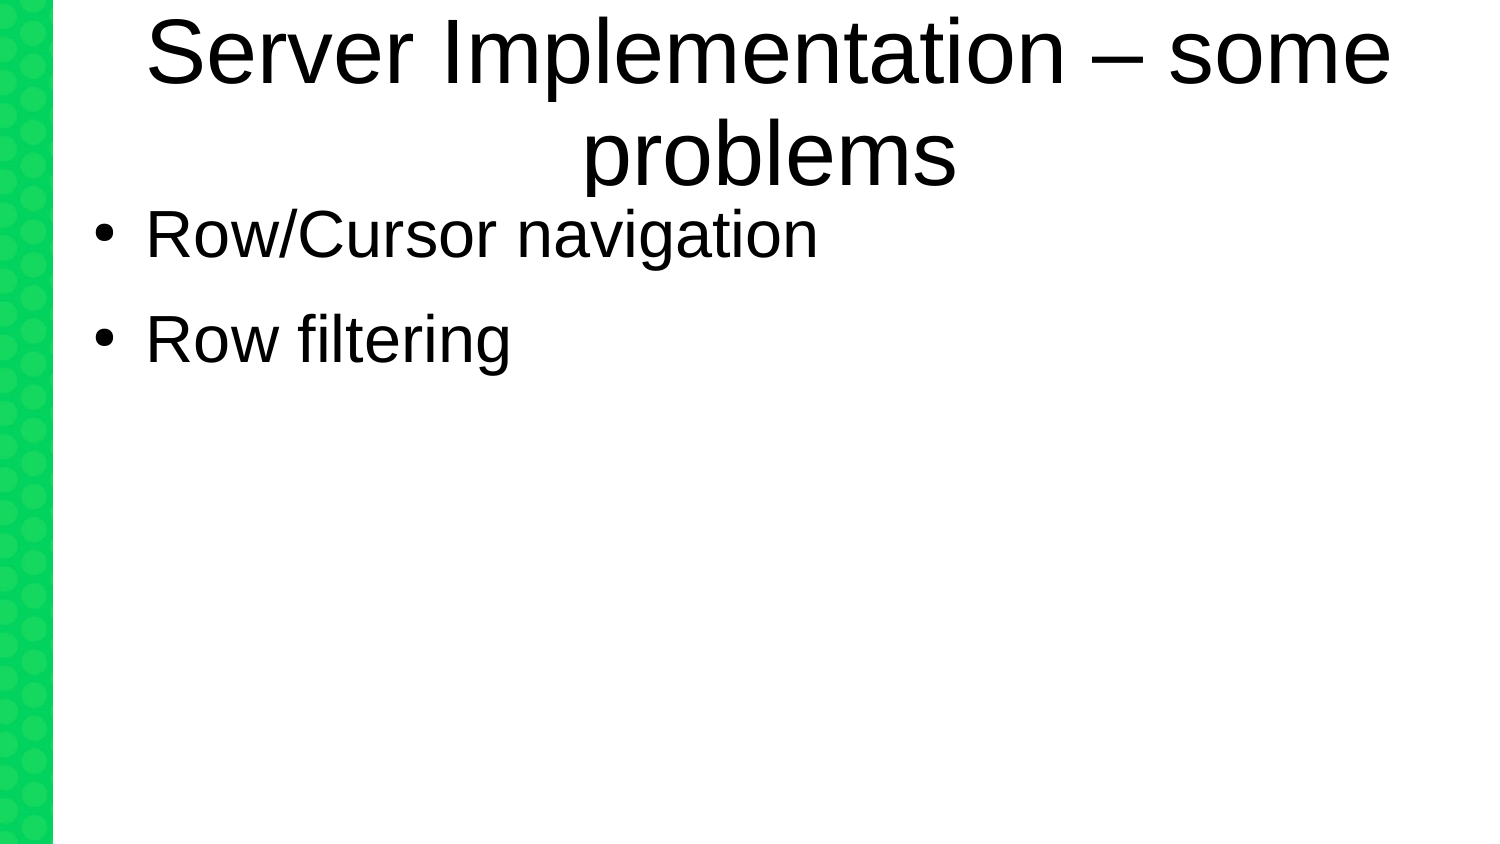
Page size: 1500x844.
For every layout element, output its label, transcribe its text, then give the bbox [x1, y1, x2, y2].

picture [0, 0, 61, 844]
list Row/Cursor navigation Row filtering [75, 197, 1425, 687]
title Server Implementation – some problems [143, 0, 1397, 197]
